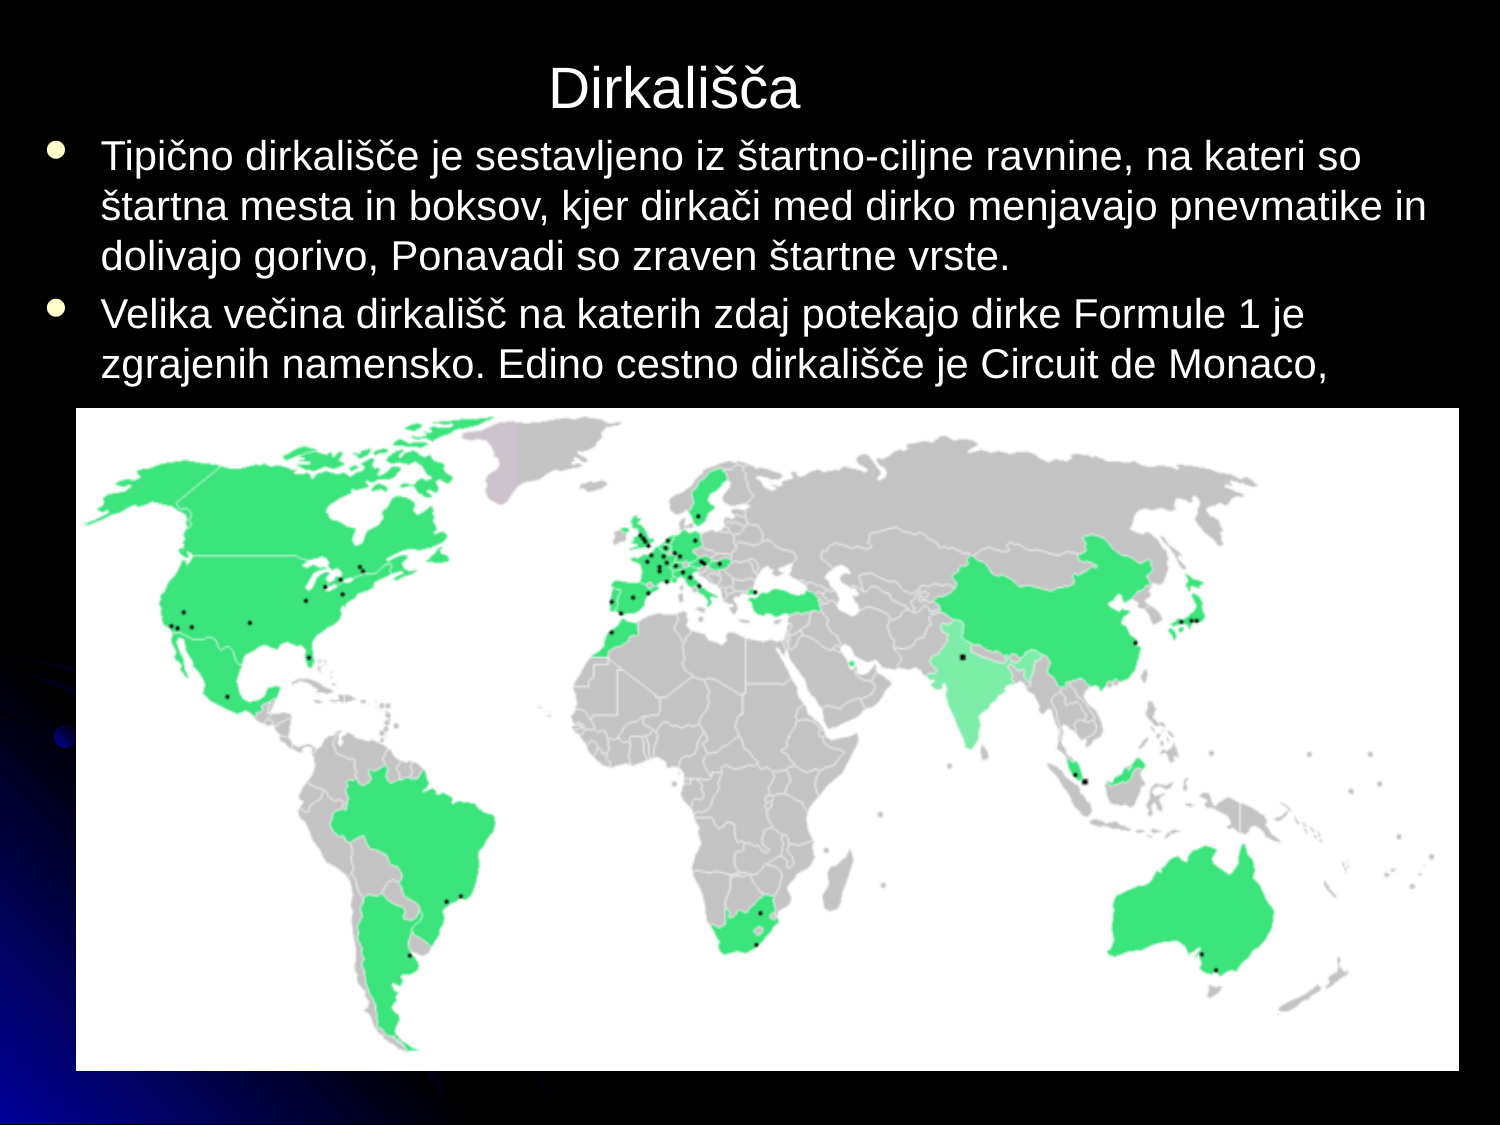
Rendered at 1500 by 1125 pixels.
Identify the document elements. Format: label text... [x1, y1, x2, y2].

picture [76, 408, 1459, 1071]
list Dirkališča Tipično dirkališče je sestavljeno iz štartno-ciljne ravnine, na kateri so štartna mesta in boksov, kjer dirkači med dirko menjavajo pnevmatike in dolivajo gorivo, Ponavadi so zraven štartne vrste. Velika večina dirkališč na katerih zdaj potekajo dirke Formule 1 je zgrajenih namensko. Edino cestno dirkališče je Circuit de Monaco, [29, 42, 1471, 1094]
